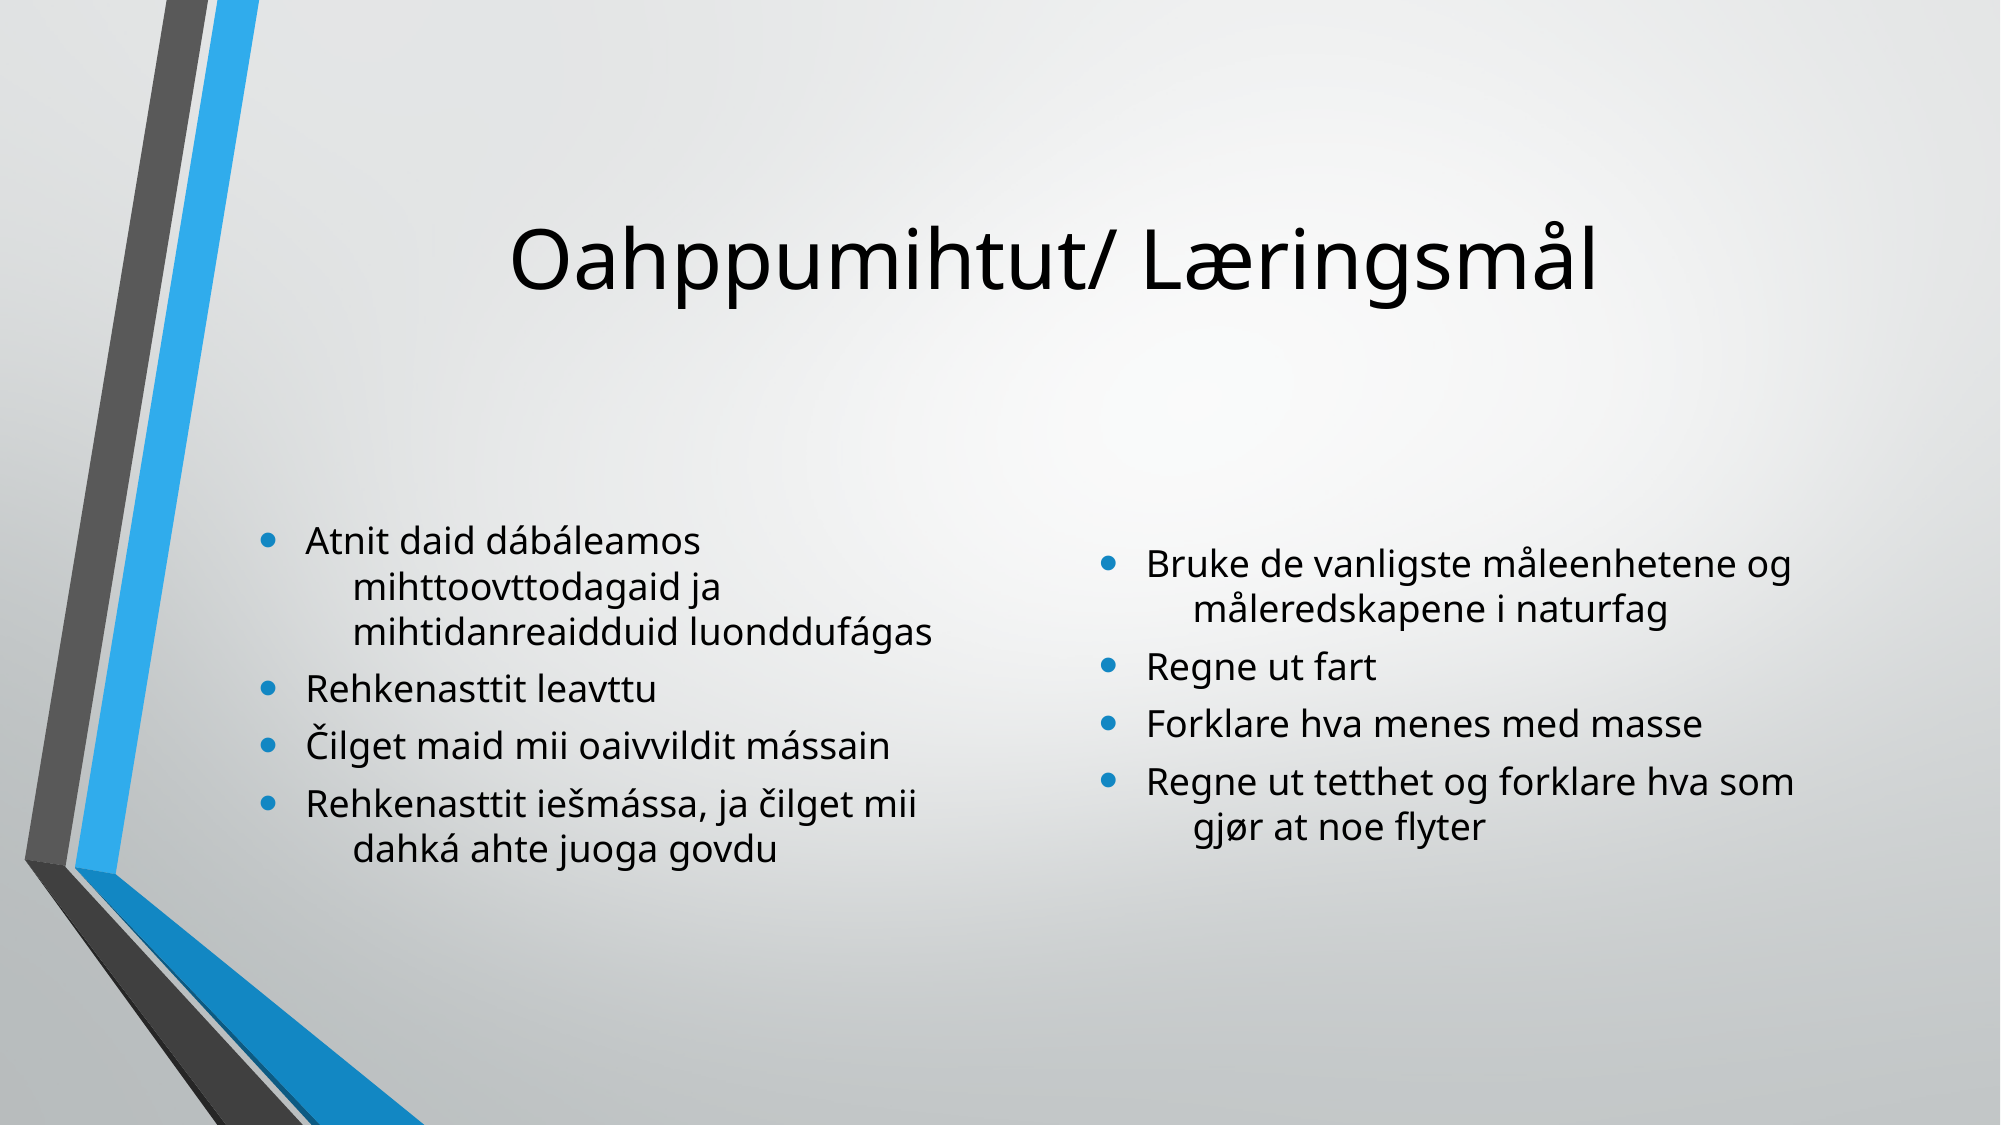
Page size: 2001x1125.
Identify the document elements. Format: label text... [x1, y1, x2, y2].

title Oahppumihtut/ Læringsmål [243, 112, 1887, 400]
list Atnit daid dábáleamos mihttoovttodagaid ja mihtidanreaidduid luonddufágas Rehkenasttit leavttu Čilget maid mii oaivvildit mássain Rehkenasttit iešmássa, ja čilget mii dahká ahte juoga govdu [243, 437, 1047, 950]
list Bruke de vanligste måleenhetene og måleredskapene i naturfag Regne ut fart Forklare hva menes med masse Regne ut tetthet og forklare hva som gjør at noe flyter [1083, 437, 1887, 950]
